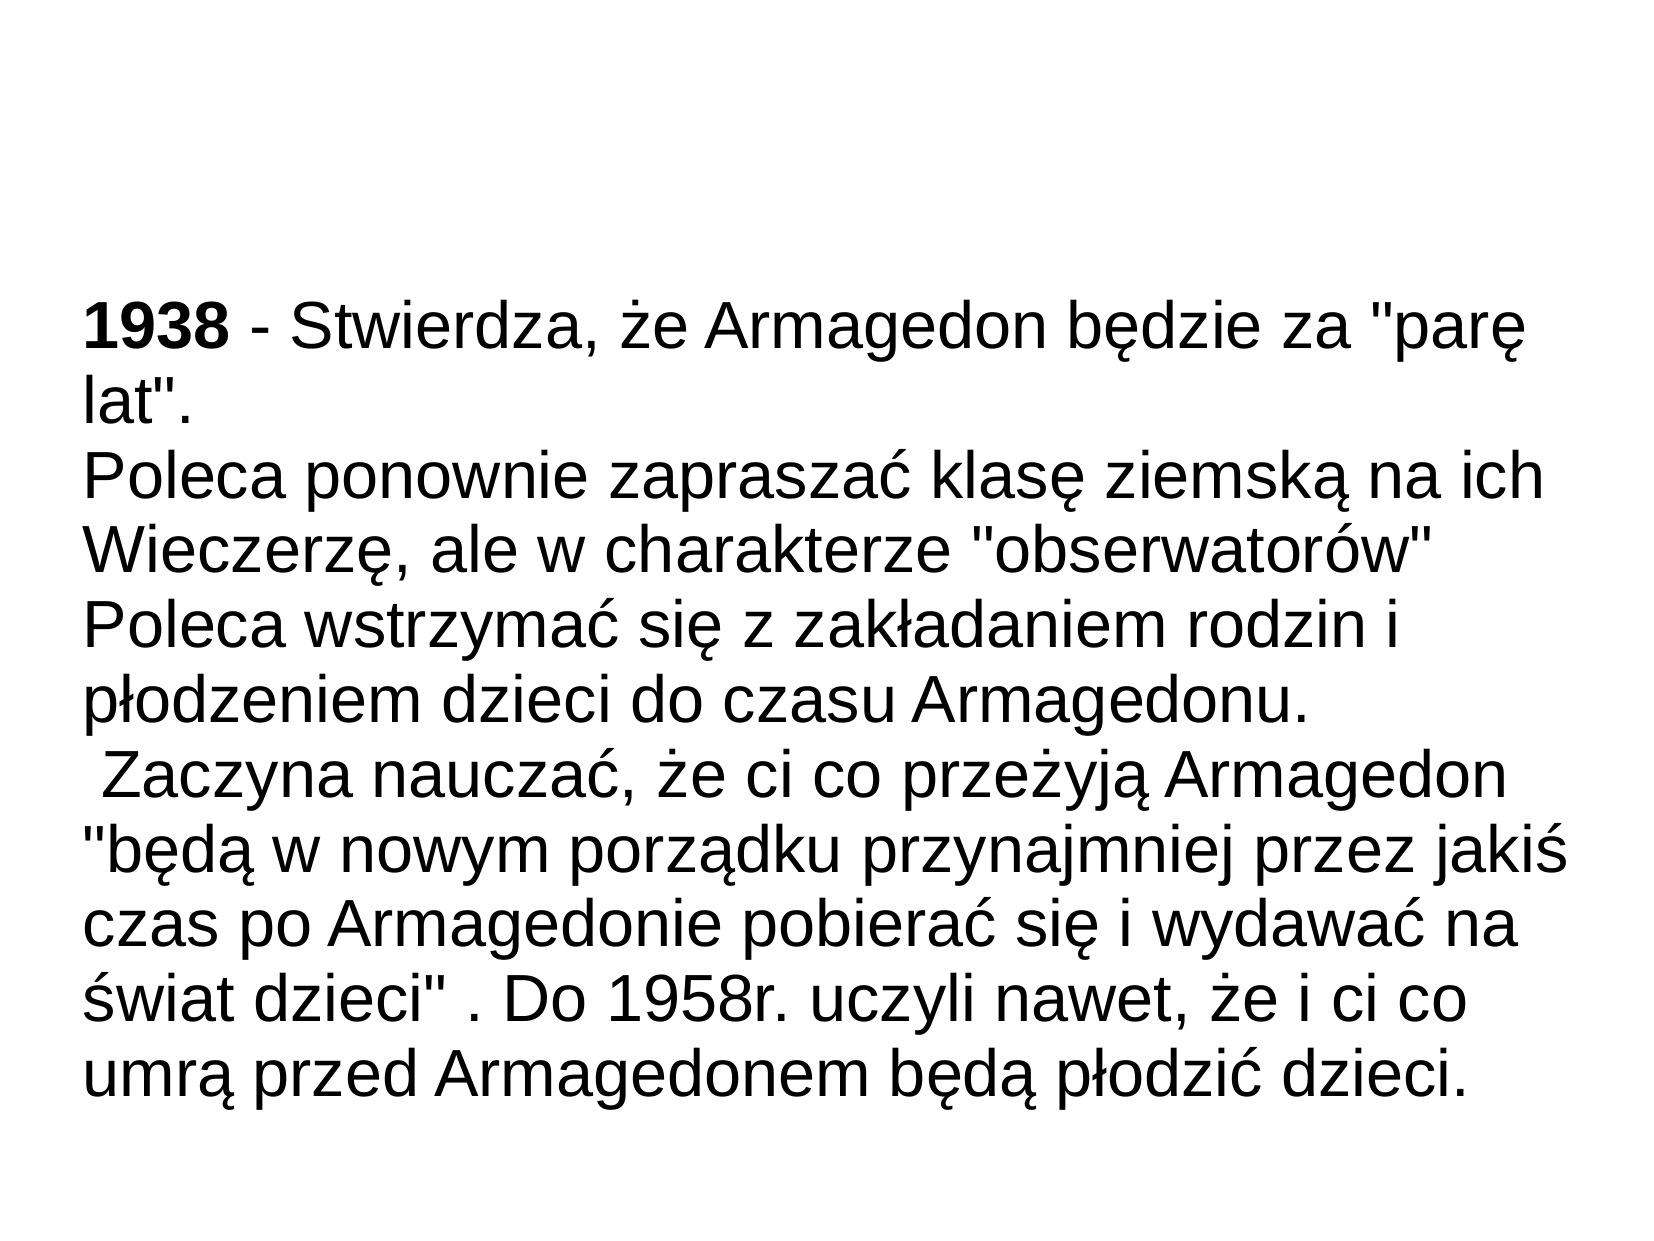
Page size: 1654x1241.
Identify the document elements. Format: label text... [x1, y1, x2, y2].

subtitle 1938 - Stwierdza, że Armagedon będzie za "parę lat". Poleca ponownie zapraszać klasę ziemską na ich Wieczerzę, ale w charakterze "obserwatorów" Poleca wstrzymać się z zakładaniem rodzin i płodzeniem dzieci do czasu Armagedonu. Zaczyna nauczać, że ci co przeżyją Armagedon "będą w nowym porządku przynajmniej przez jakiś czas po Armagedonie pobierać się i wydawać na świat dzieci" . Do 1958r. uczyli nawet, że i ci co umrą przed Armagedonem będą płodzić dzieci. [82, 288, 1571, 1111]
